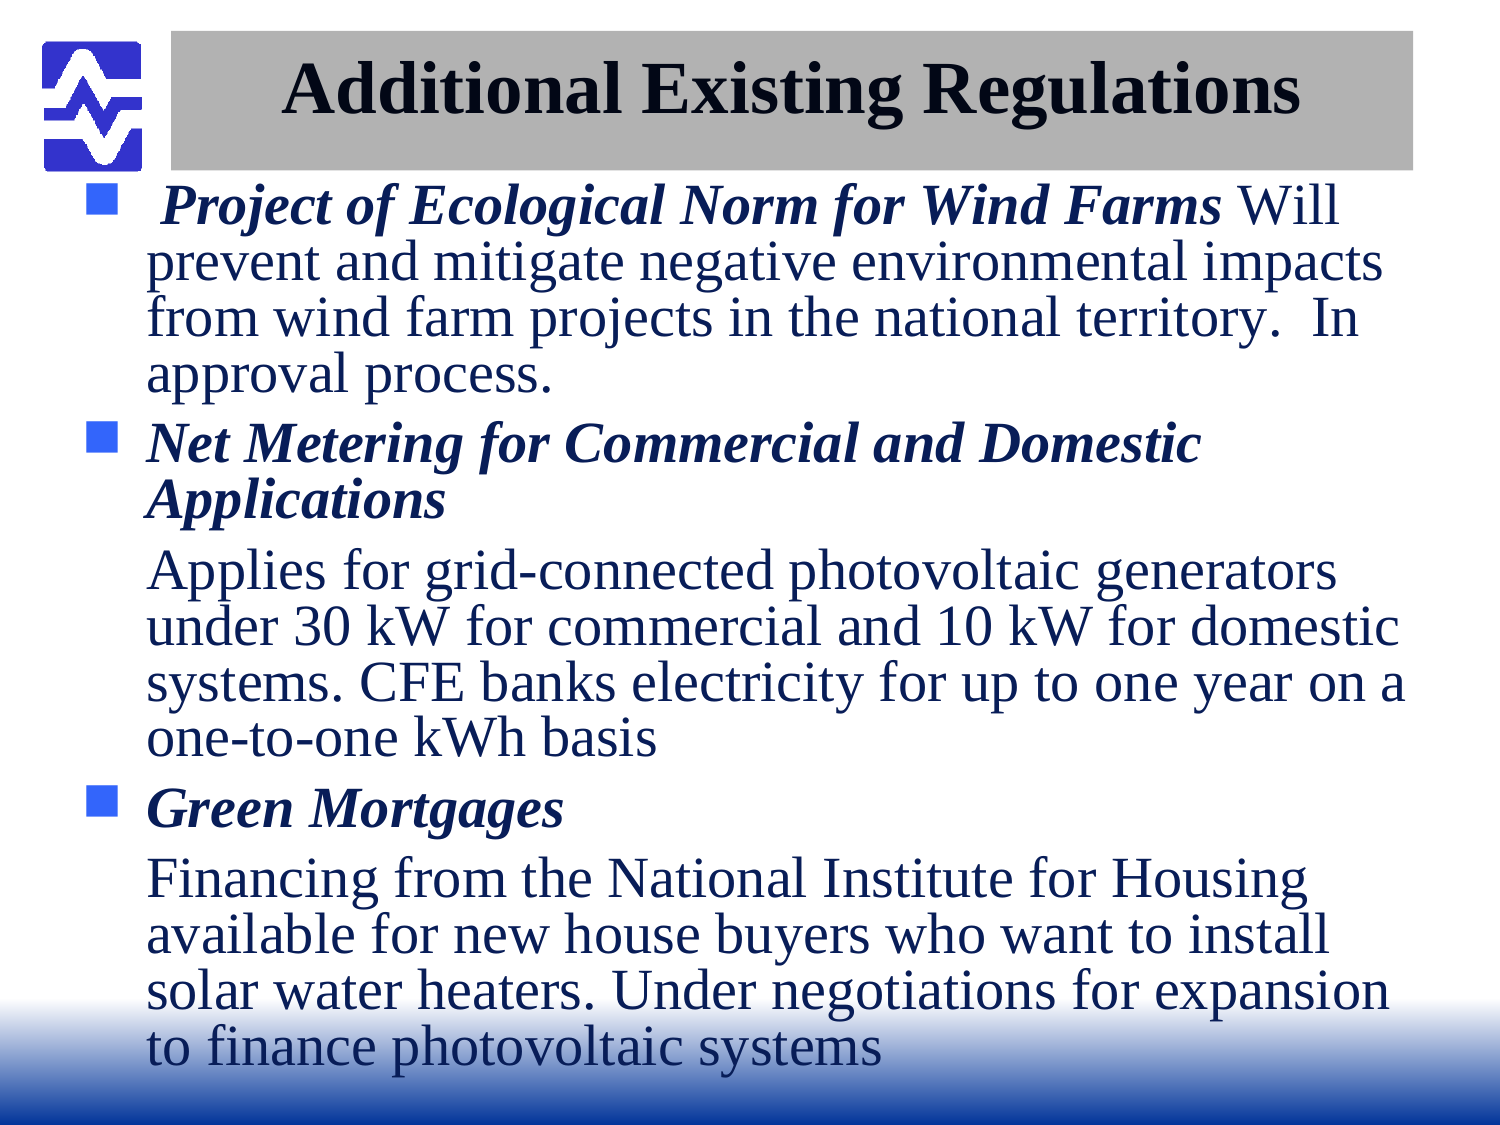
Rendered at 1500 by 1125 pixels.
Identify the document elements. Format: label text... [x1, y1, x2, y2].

title Additional Existing Regulations [171, 30, 1414, 171]
list Project of Ecological Norm for Wind Farms Will prevent and mitigate negative environmental impacts from wind farm projects in the national territory. In approval process. Net Metering for Commercial and Domestic Applications Applies for grid-connected photovoltaic generators under 30 kW for commercial and 10 kW for domestic systems. CFE banks electricity for up to one year on a one-to-one kWh basis Green Mortgages Financing from the National Institute for Housing available for new house buyers who want to install solar water heaters. Under negotiations for expansion to finance photovoltaic systems [75, 172, 1426, 1094]
